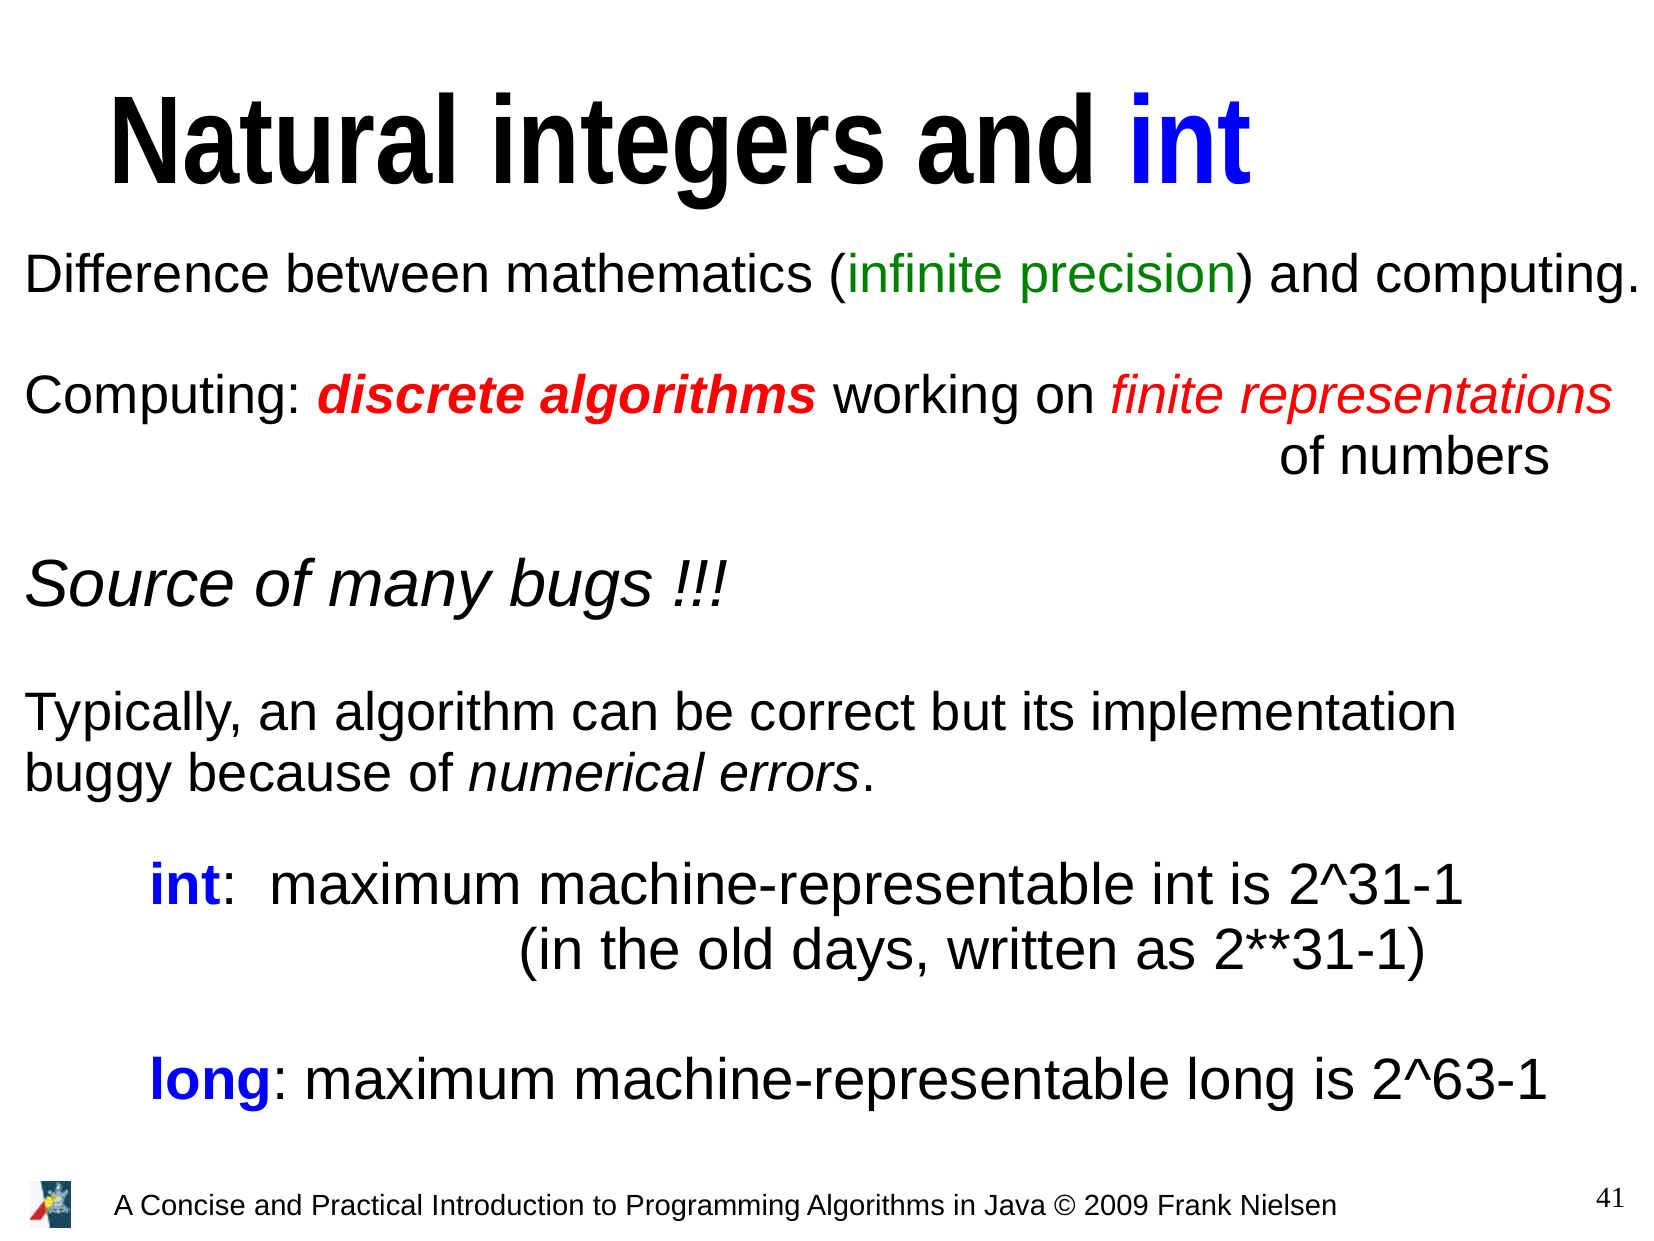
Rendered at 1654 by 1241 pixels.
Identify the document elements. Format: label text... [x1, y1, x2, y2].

text_box Difference between mathematics (infinite precision) and computing. Computing: discrete algorithms working on finite representations of numbers Source of many bugs !!! Typically, an algorithm can be correct but its implementation buggy because of numerical errors. [9, 236, 1654, 812]
picture [29, 1181, 71, 1228]
text_box Natural integers and int [59, 59, 1625, 218]
text_box int: maximum machine-representable int is 2^31-1 (in the old days, written as 2**31-1) long: maximum machine-representable long is 2^63-1 [135, 844, 1565, 1123]
